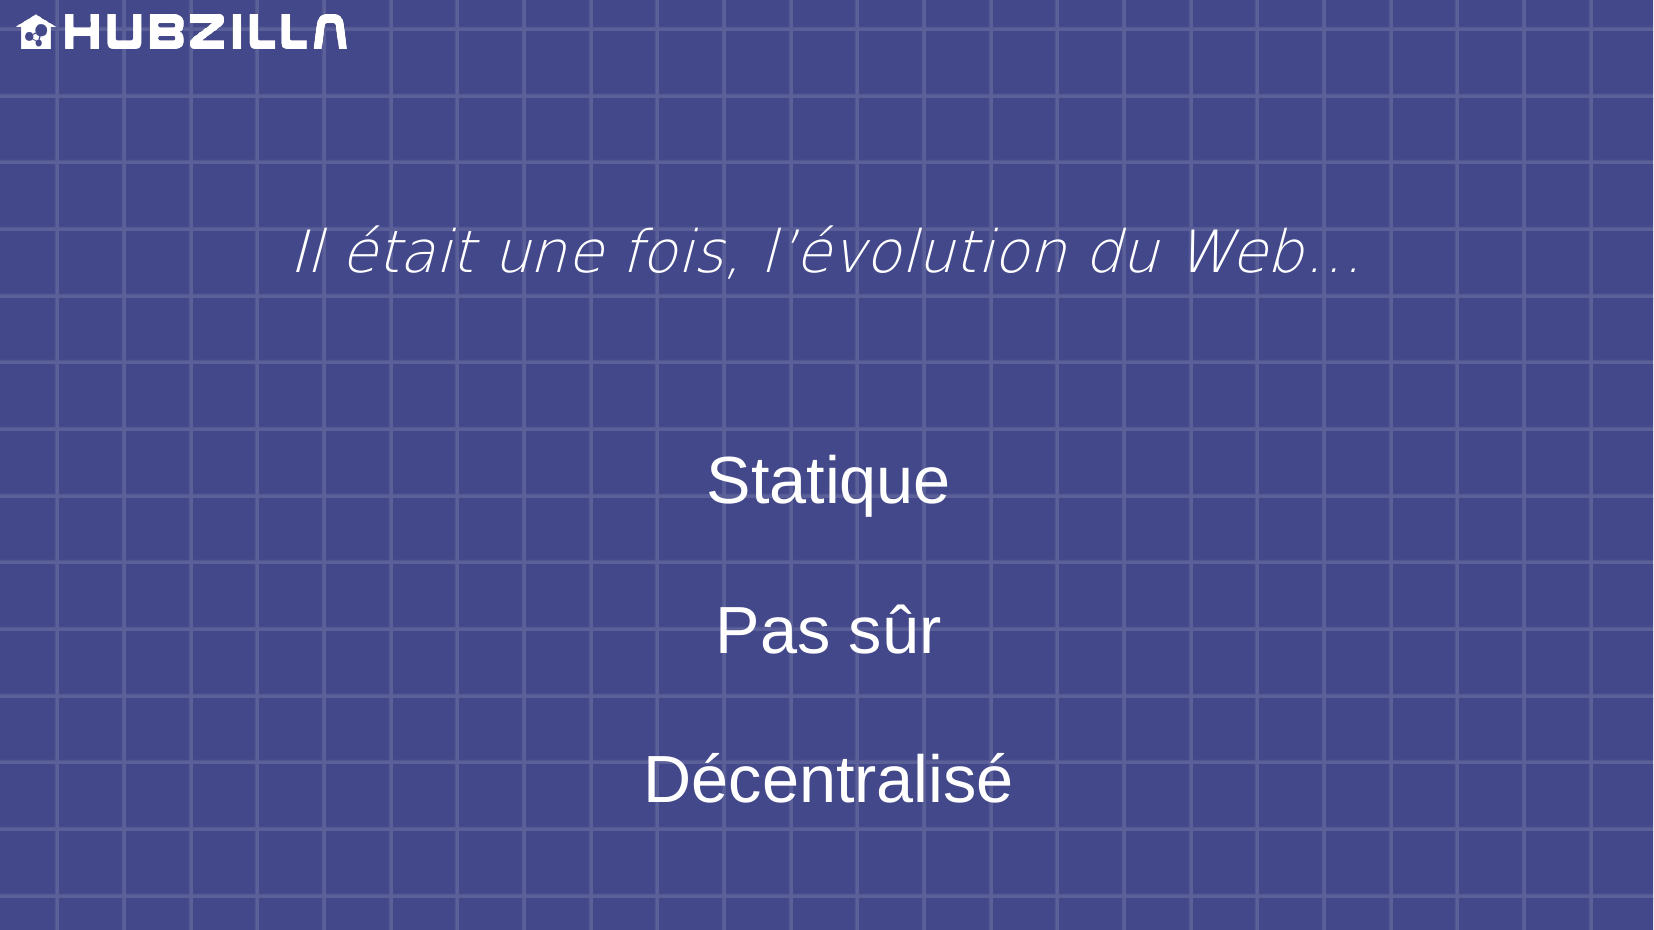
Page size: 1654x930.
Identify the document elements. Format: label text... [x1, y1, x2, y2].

picture [0, 0, 1654, 930]
text_box Statique Pas sûr Décentralisé [82, 405, 1576, 856]
text_box Il était une fois, l’évolution du Web… [82, 158, 1571, 346]
